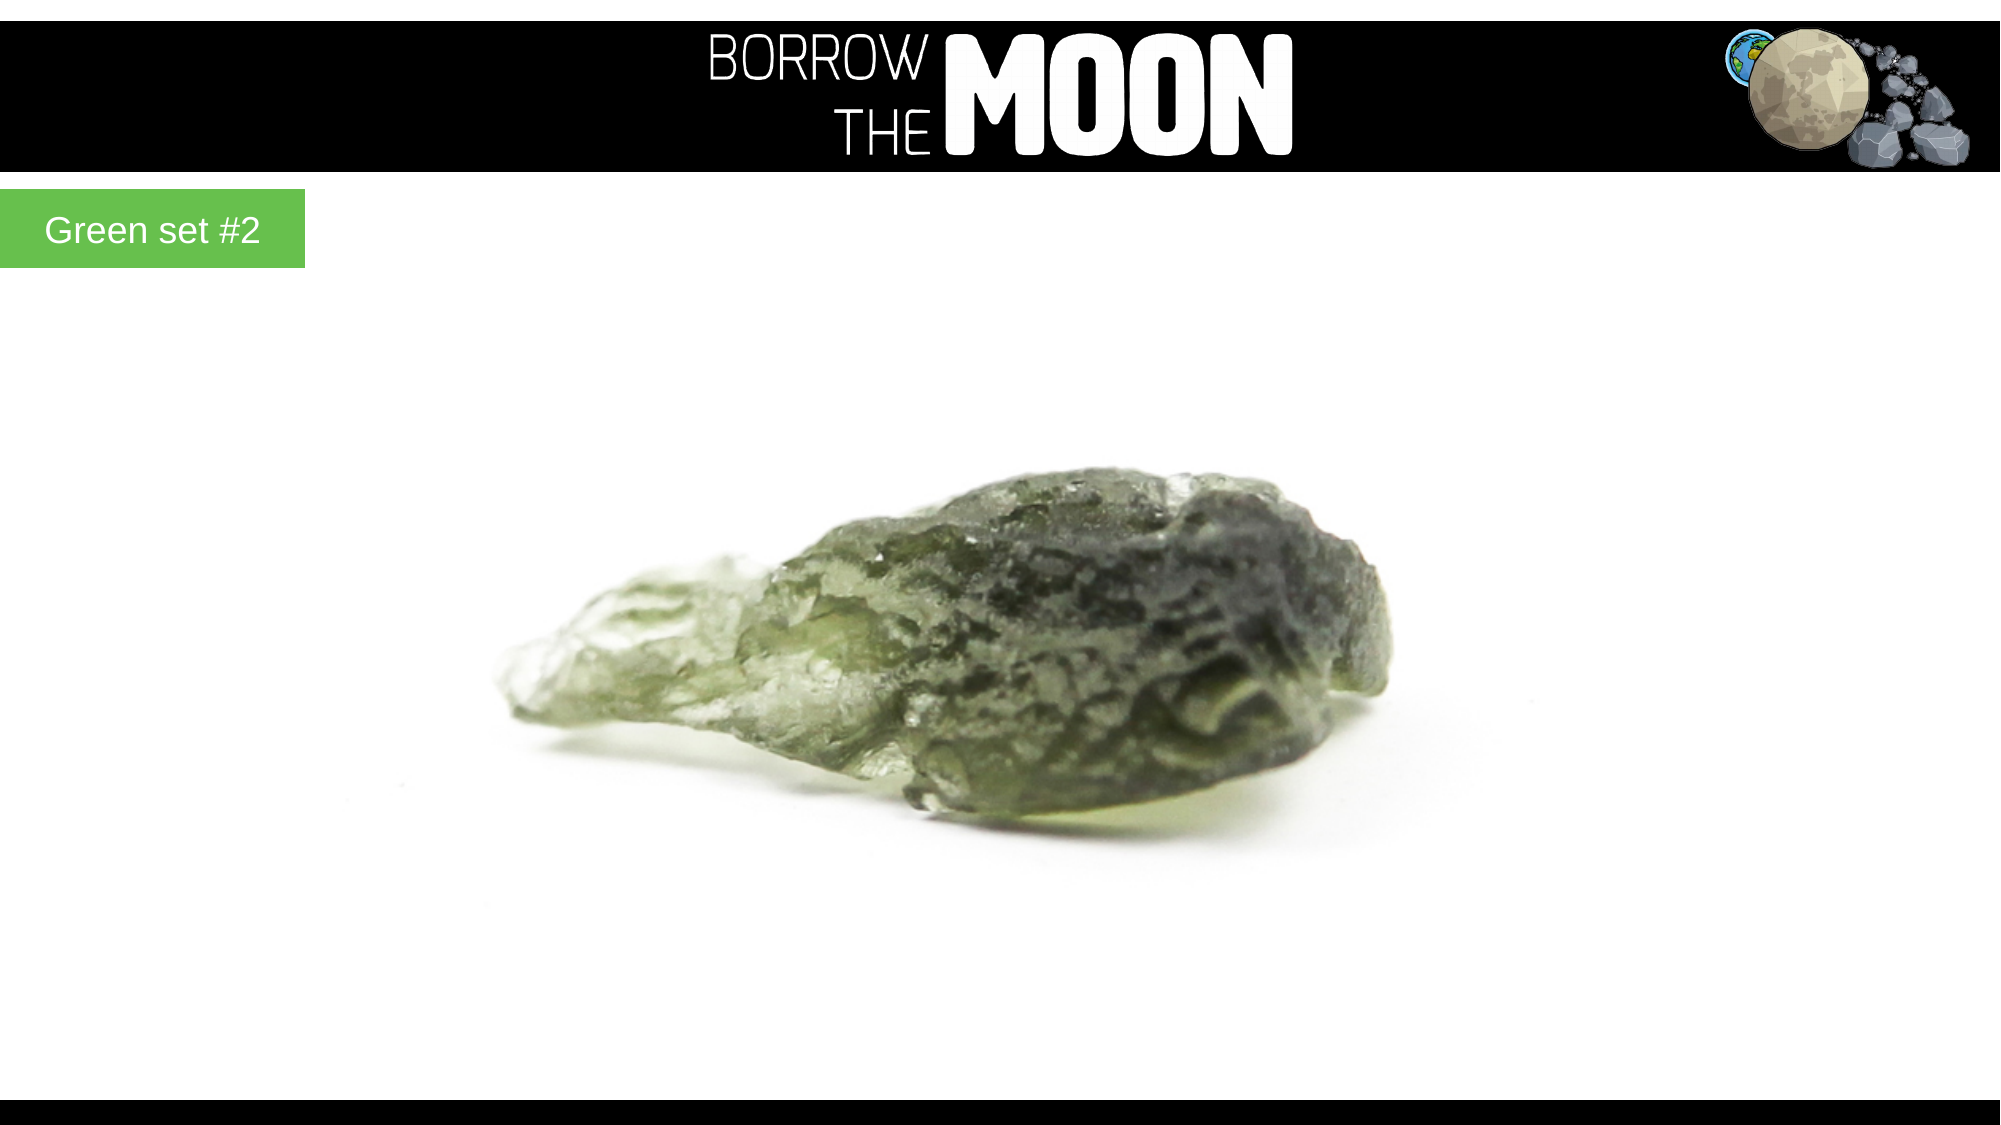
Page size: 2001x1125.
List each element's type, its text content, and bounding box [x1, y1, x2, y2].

picture [327, 189, 1673, 1086]
text_box Green set #2 [0, 189, 305, 268]
